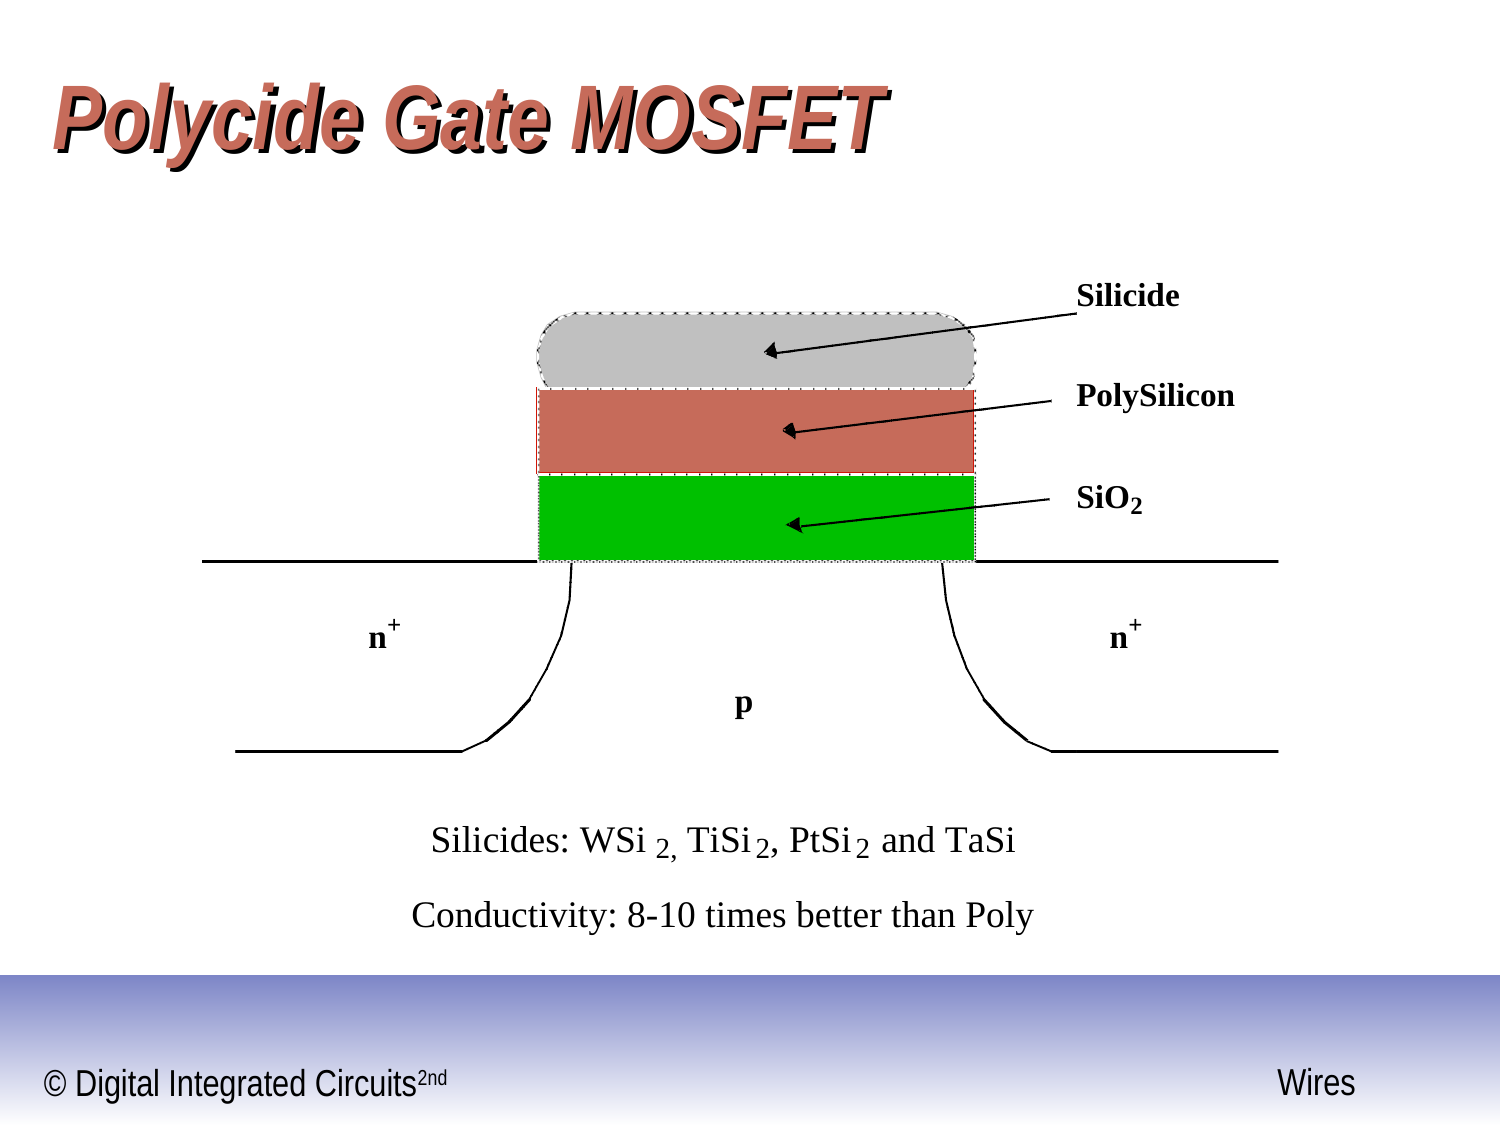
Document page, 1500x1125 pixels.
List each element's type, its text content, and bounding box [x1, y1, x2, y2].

text_box , PtSi [770, 815, 852, 861]
text_box Conductivity: 8-10 times better than Poly [411, 890, 1036, 936]
text_box 2 [755, 829, 771, 865]
title Polycide Gate MOSFET [37, 37, 1463, 175]
text_box p [734, 679, 754, 720]
text_box and TaSi [871, 815, 1017, 861]
text_box n [1109, 614, 1129, 655]
text_box 2, [655, 829, 685, 865]
text_box PolySilicon [1076, 372, 1236, 413]
text_box 2 [855, 829, 871, 865]
text_box 2 [1130, 489, 1144, 520]
text_box Silicides: WSi [430, 815, 648, 861]
text_box n [368, 614, 387, 655]
text_box + [1128, 608, 1143, 639]
text_box p [741, 698, 746, 711]
text_box [202, 312, 1279, 753]
text_box Silicide [1076, 272, 1181, 313]
text_box TiSi [686, 815, 752, 861]
text_box SiO [1076, 475, 1131, 516]
text_box + [387, 608, 402, 639]
